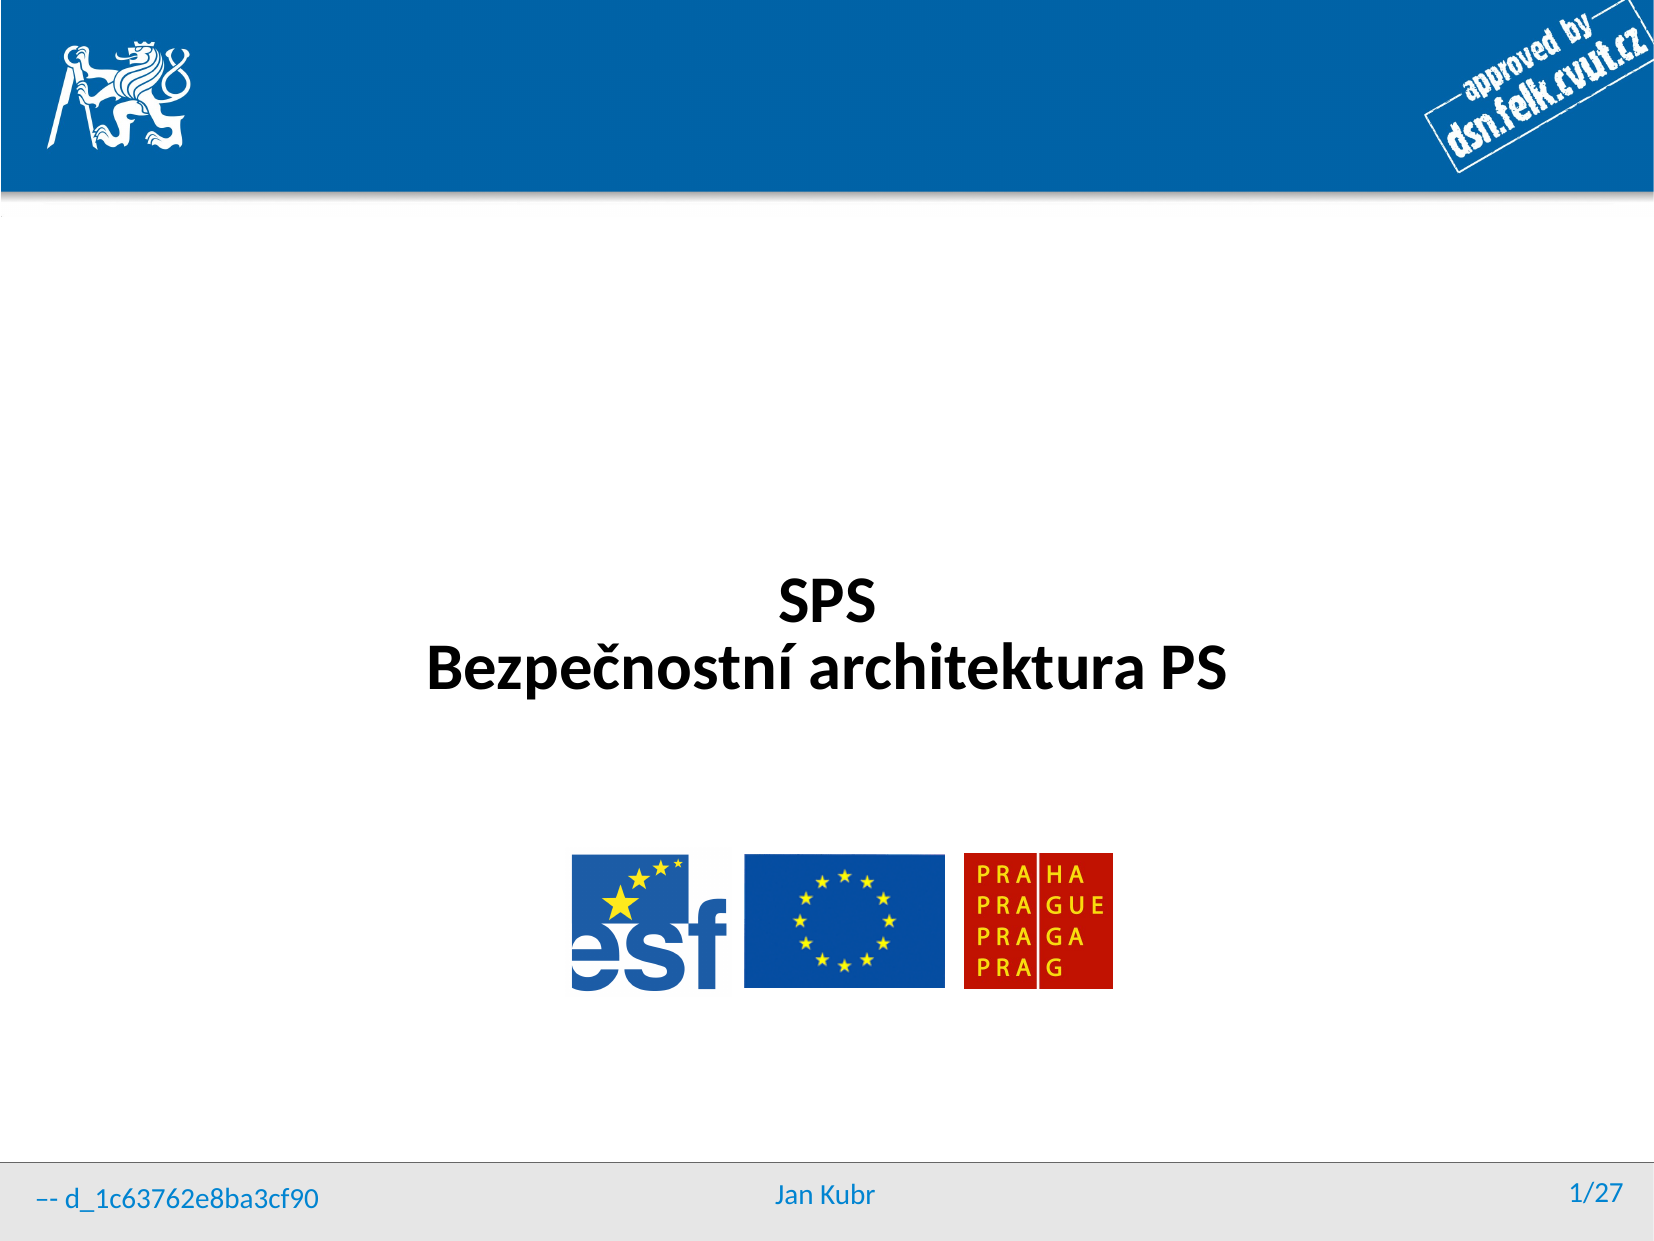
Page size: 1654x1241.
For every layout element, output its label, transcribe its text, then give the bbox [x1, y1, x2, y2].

subtitle SPS Bezpečnostní architektura PS [121, 233, 1534, 1046]
picture [744, 854, 945, 988]
picture [565, 847, 732, 997]
picture [1, 0, 1654, 217]
picture [964, 853, 1113, 989]
